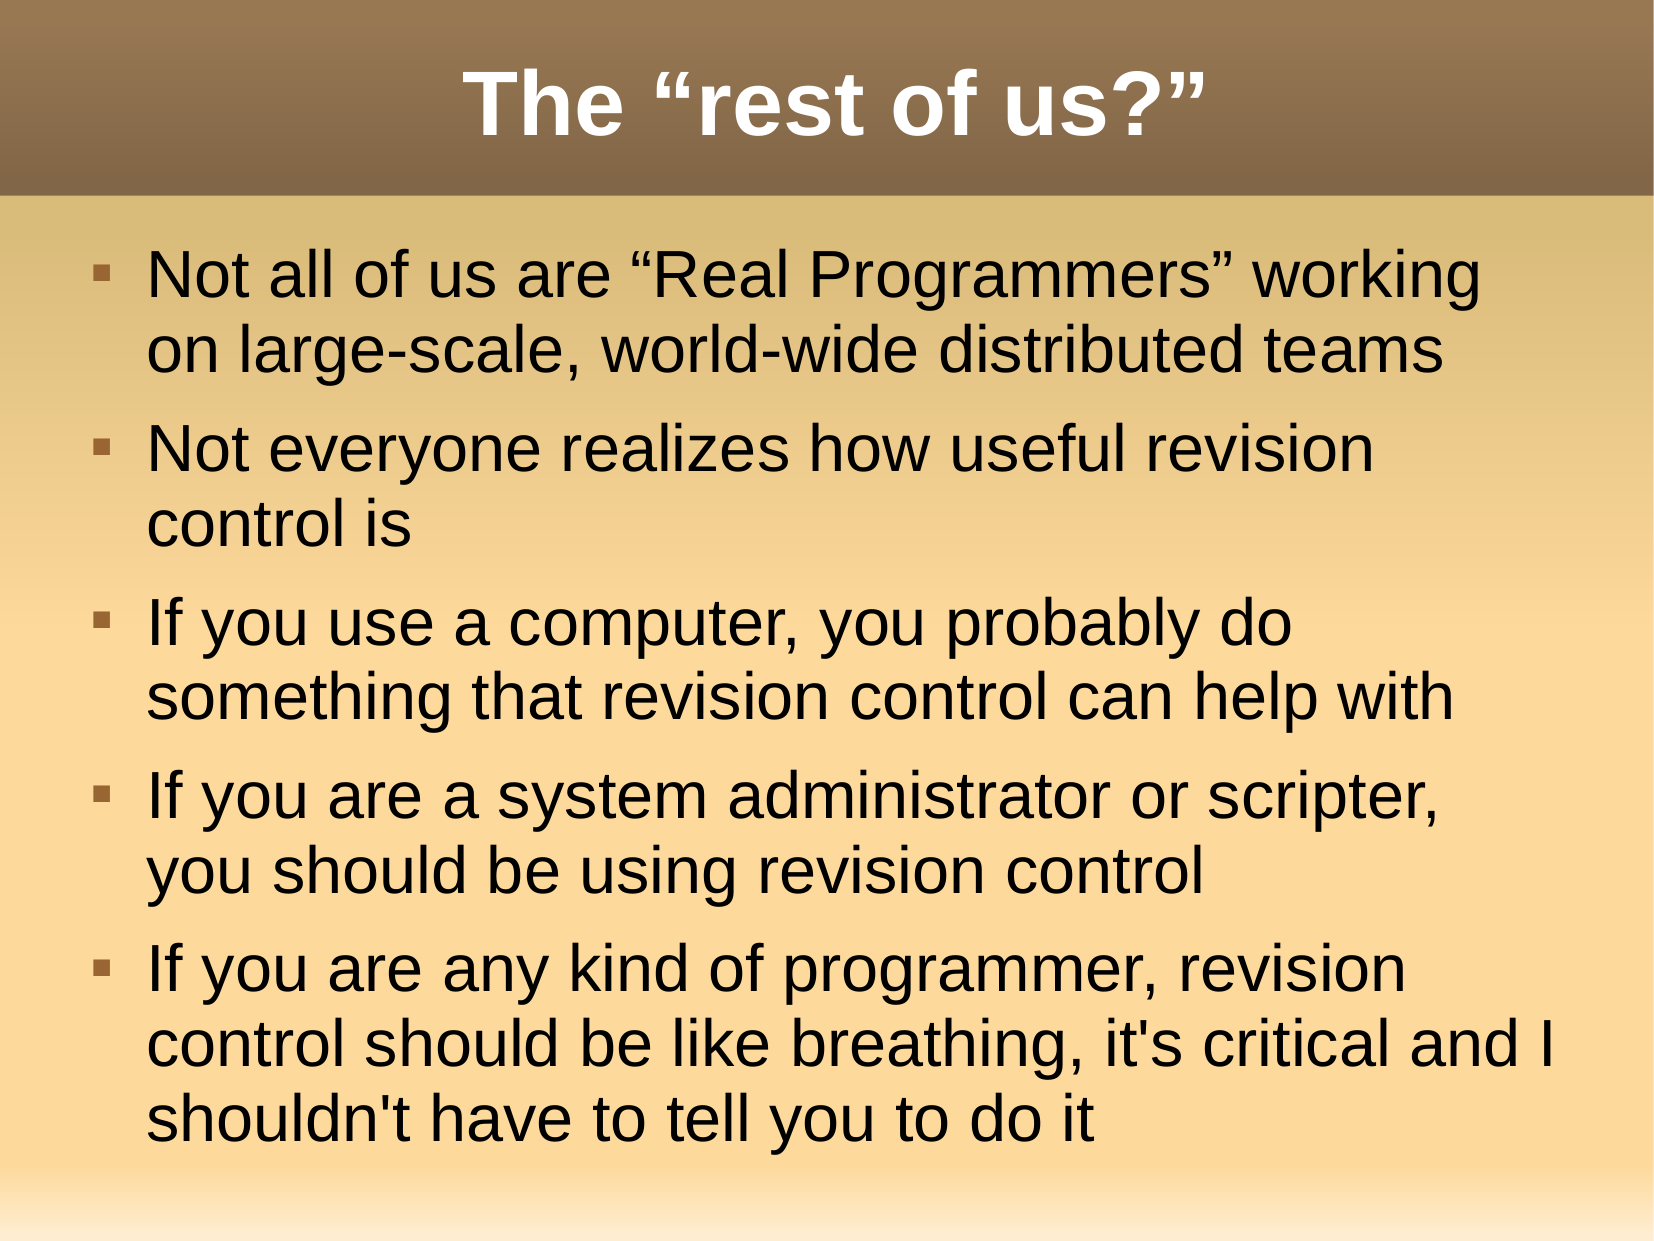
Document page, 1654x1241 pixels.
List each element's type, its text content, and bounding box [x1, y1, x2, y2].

list Not all of us are “Real Programmers” working on large-scale, world-wide distributed teams Not everyone realizes how useful revision control is If you use a computer, you probably do something that revision control can help with If you are a system administrator or scripter, you should be using revision control If you are any kind of programmer, revision control should be like breathing, it's critical and I shouldn't have to tell you to do it [75, 237, 1564, 1185]
title The “rest of us?” [76, 0, 1565, 208]
picture [0, 0, 1654, 1241]
